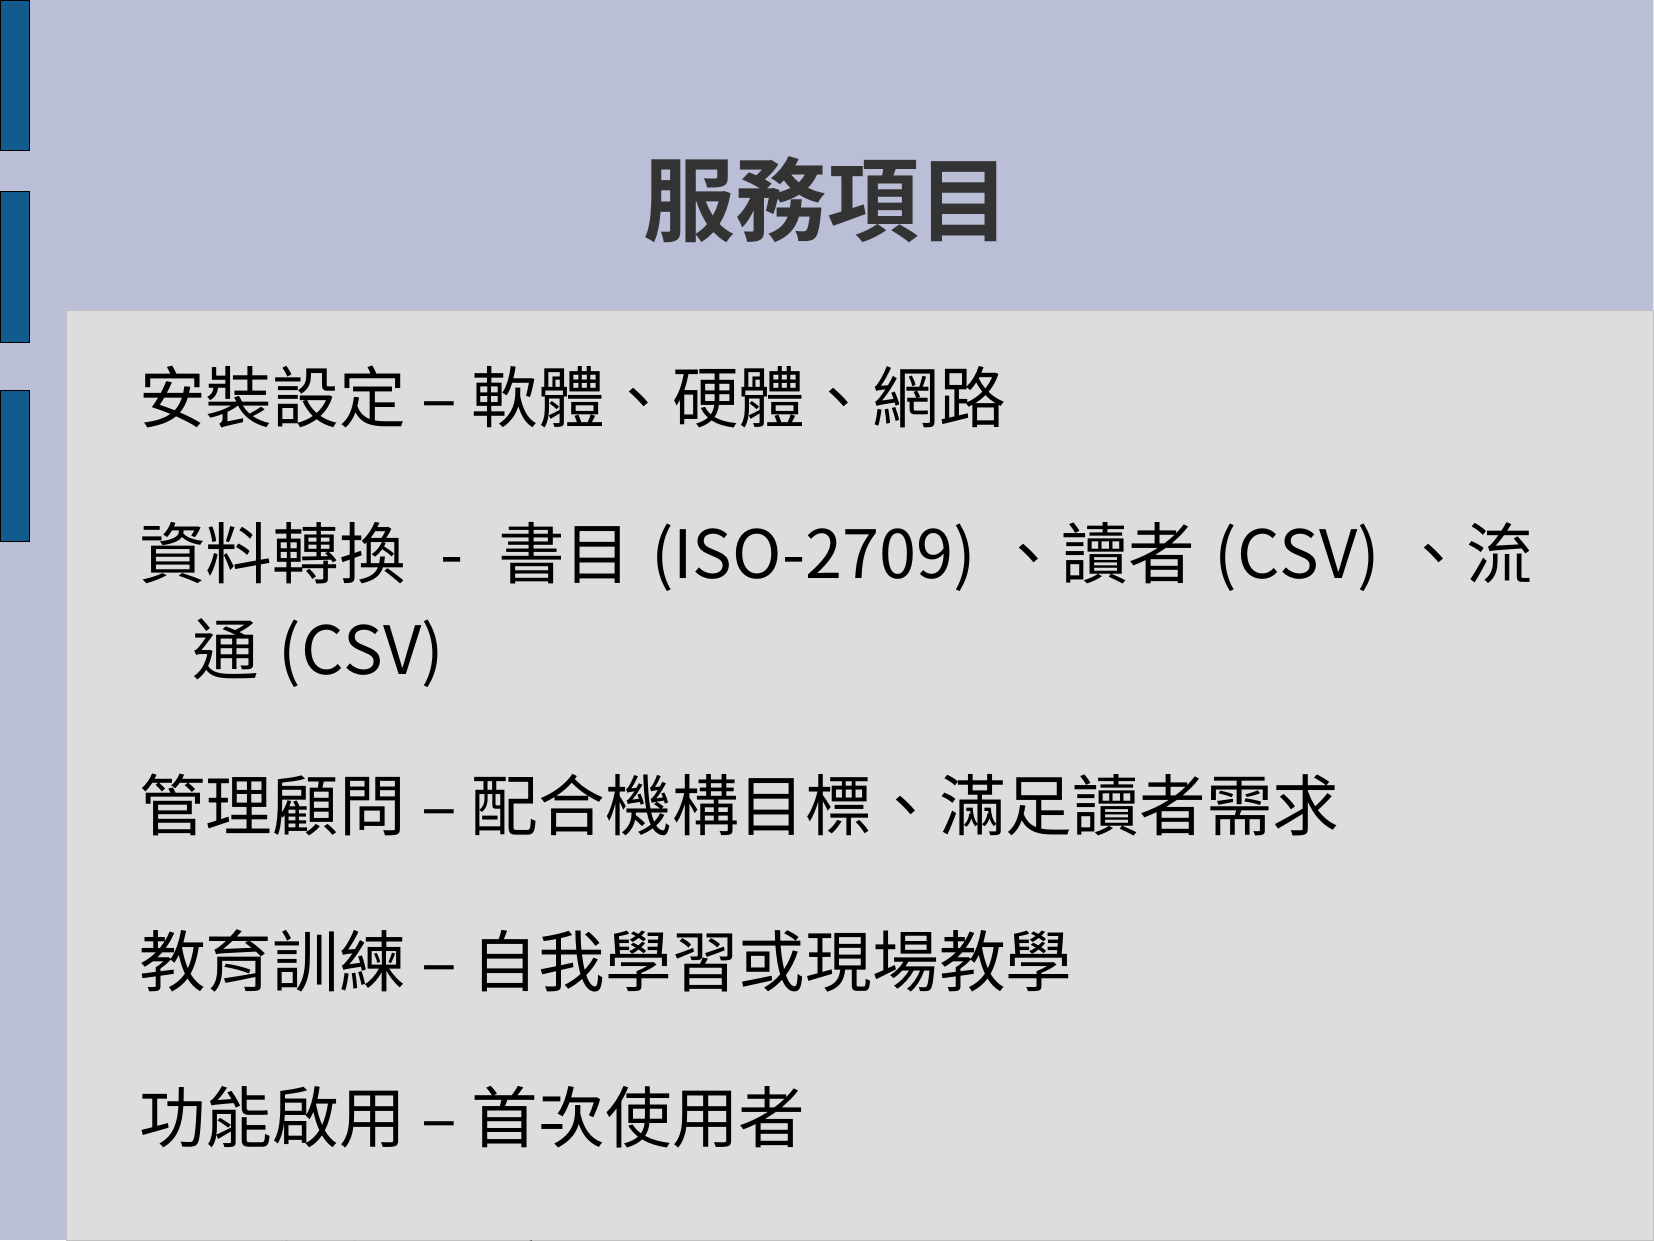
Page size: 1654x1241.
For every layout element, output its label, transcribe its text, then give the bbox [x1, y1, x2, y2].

title 服務項目 [121, 91, 1534, 299]
list 安裝設定 – 軟體、硬體、網路 資料轉換 - 書目(ISO-2709)、讀者(CSV)、流通(CSV) 管理顧問 – 配合機構目標、滿足讀者需求 教育訓練 – 自我學習或現場教學 功能啟用 – 首次使用者 程式設計 - 客製化需求 [121, 344, 1534, 1127]
